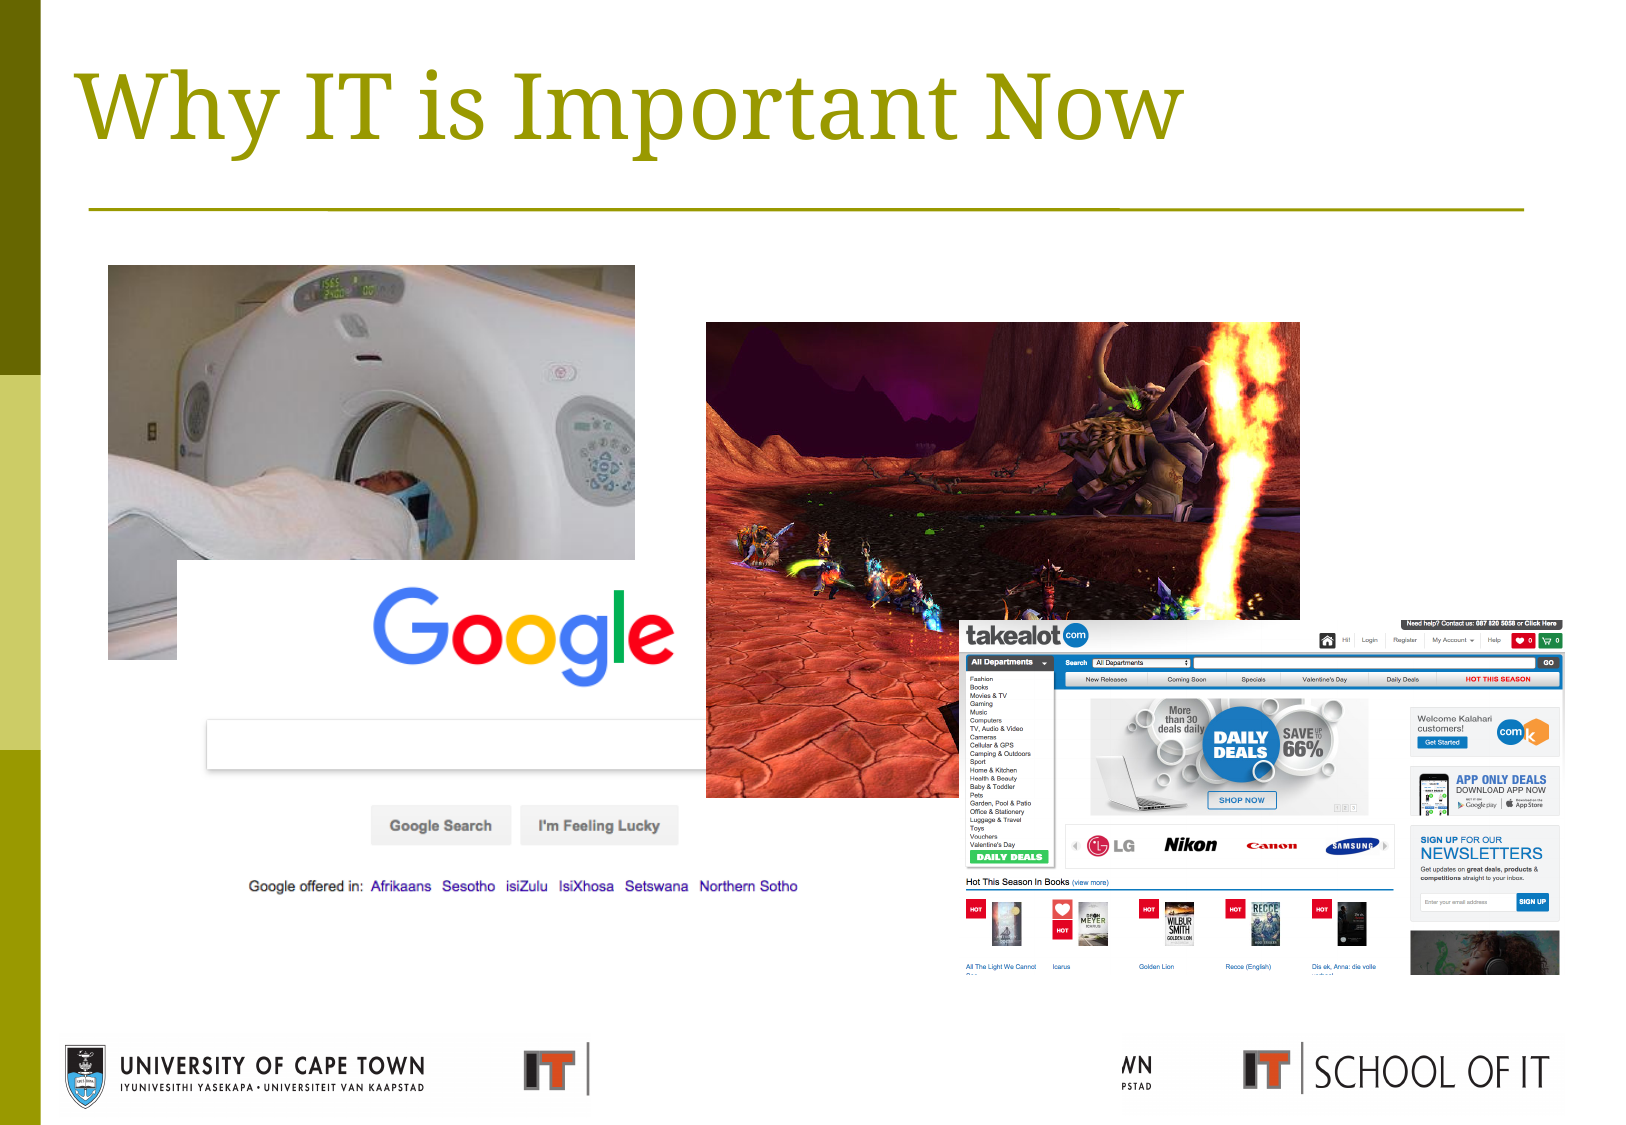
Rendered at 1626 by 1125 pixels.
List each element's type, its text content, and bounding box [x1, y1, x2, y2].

title Why IT is Important Now [73, 11, 1536, 207]
picture [108, 265, 1565, 975]
